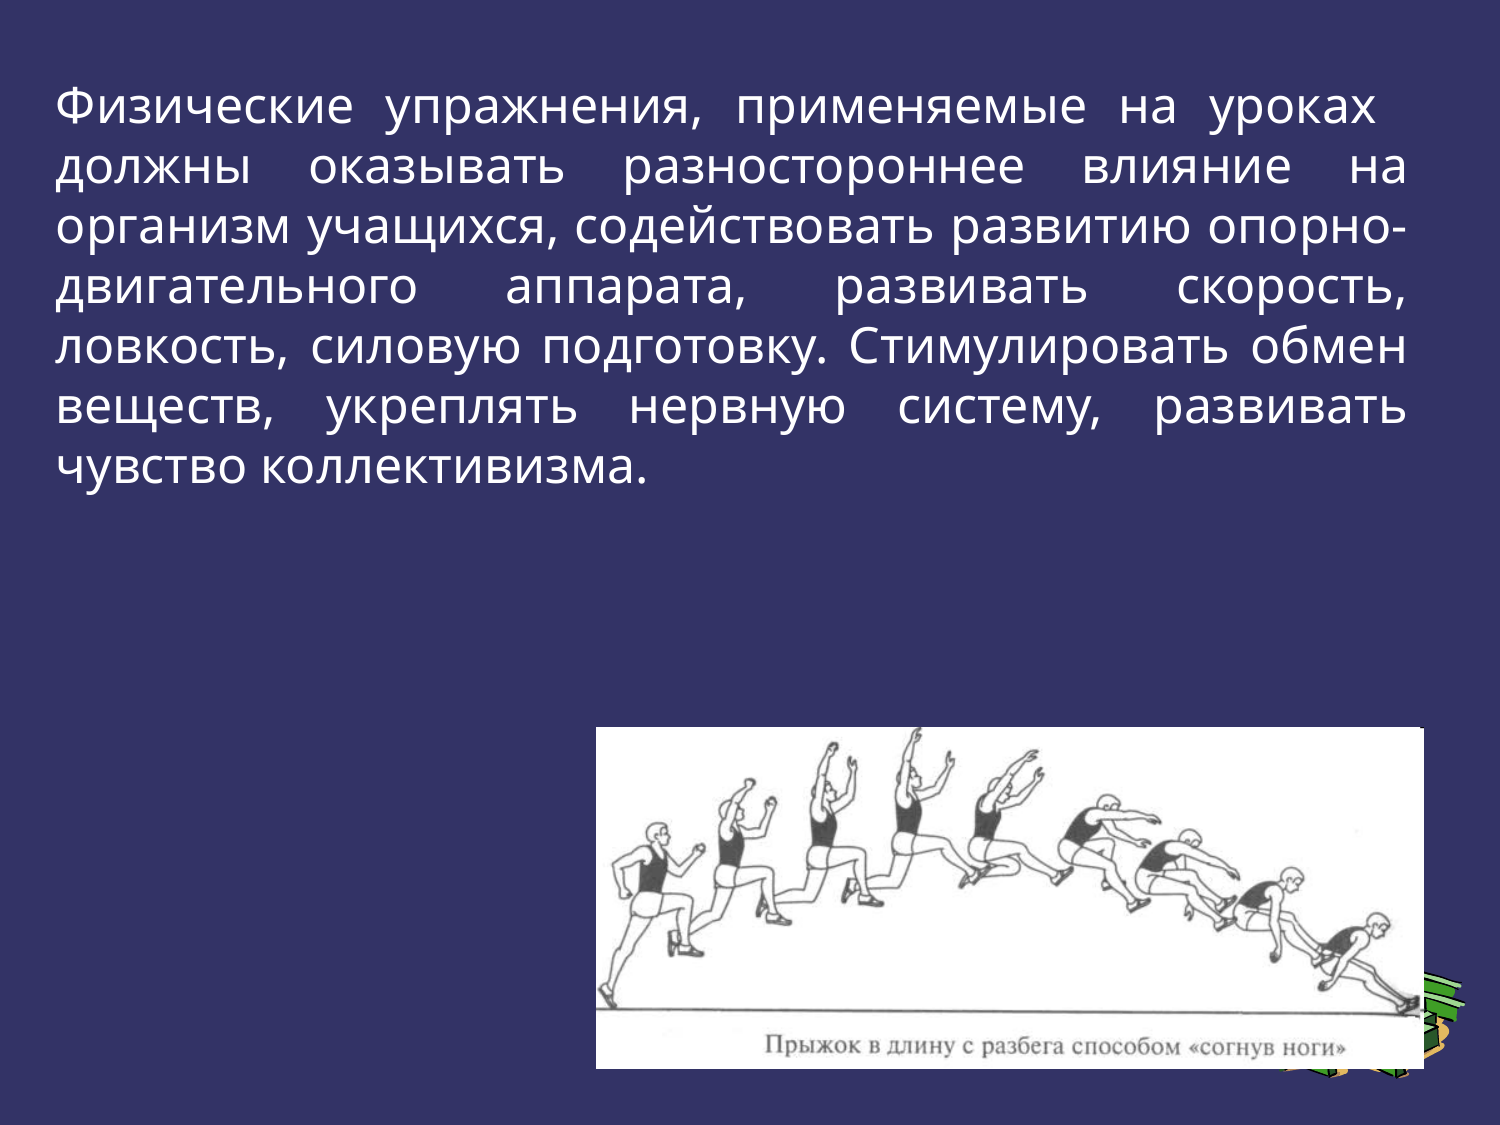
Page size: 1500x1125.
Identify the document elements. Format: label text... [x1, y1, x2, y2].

text_box Физические упражнения, применяемые на уроках должны оказывать разностороннее влияние на организм учащихся, содействовать развитию опорно-двигательного аппарата, развивать скорость, ловкость, силовую подготовку. Стимулировать обмен веществ, укреплять нервную систему, развивать чувство коллективизма. [41, 66, 1424, 502]
picture [596, 727, 1424, 1069]
